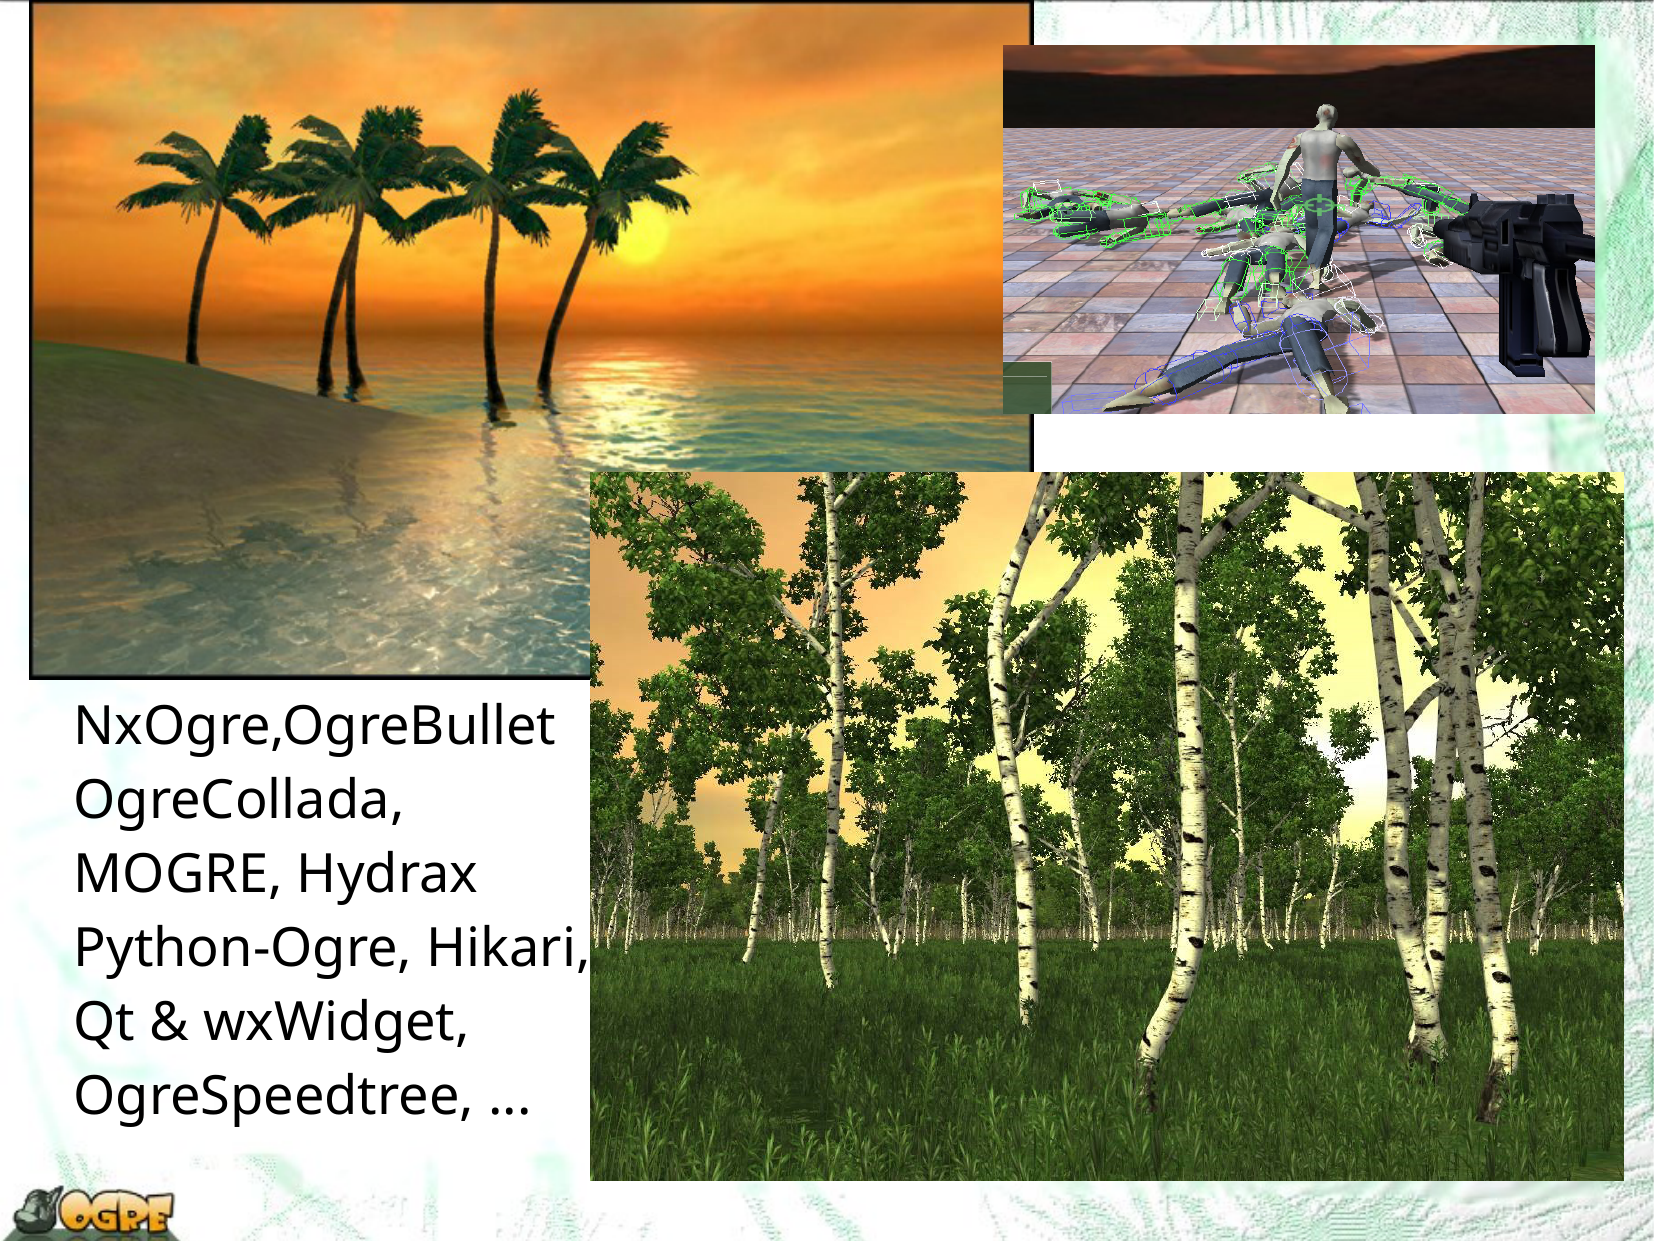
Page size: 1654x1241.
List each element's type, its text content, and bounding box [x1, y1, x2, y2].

text_box NxOgre,OgreBullet OgreCollada, MOGRE, Hydrax Python-Ogre, Hikari, Qt & wxWidget, OgreSpeedtree, ... [59, 679, 621, 1241]
picture [0, 0, 1654, 1241]
